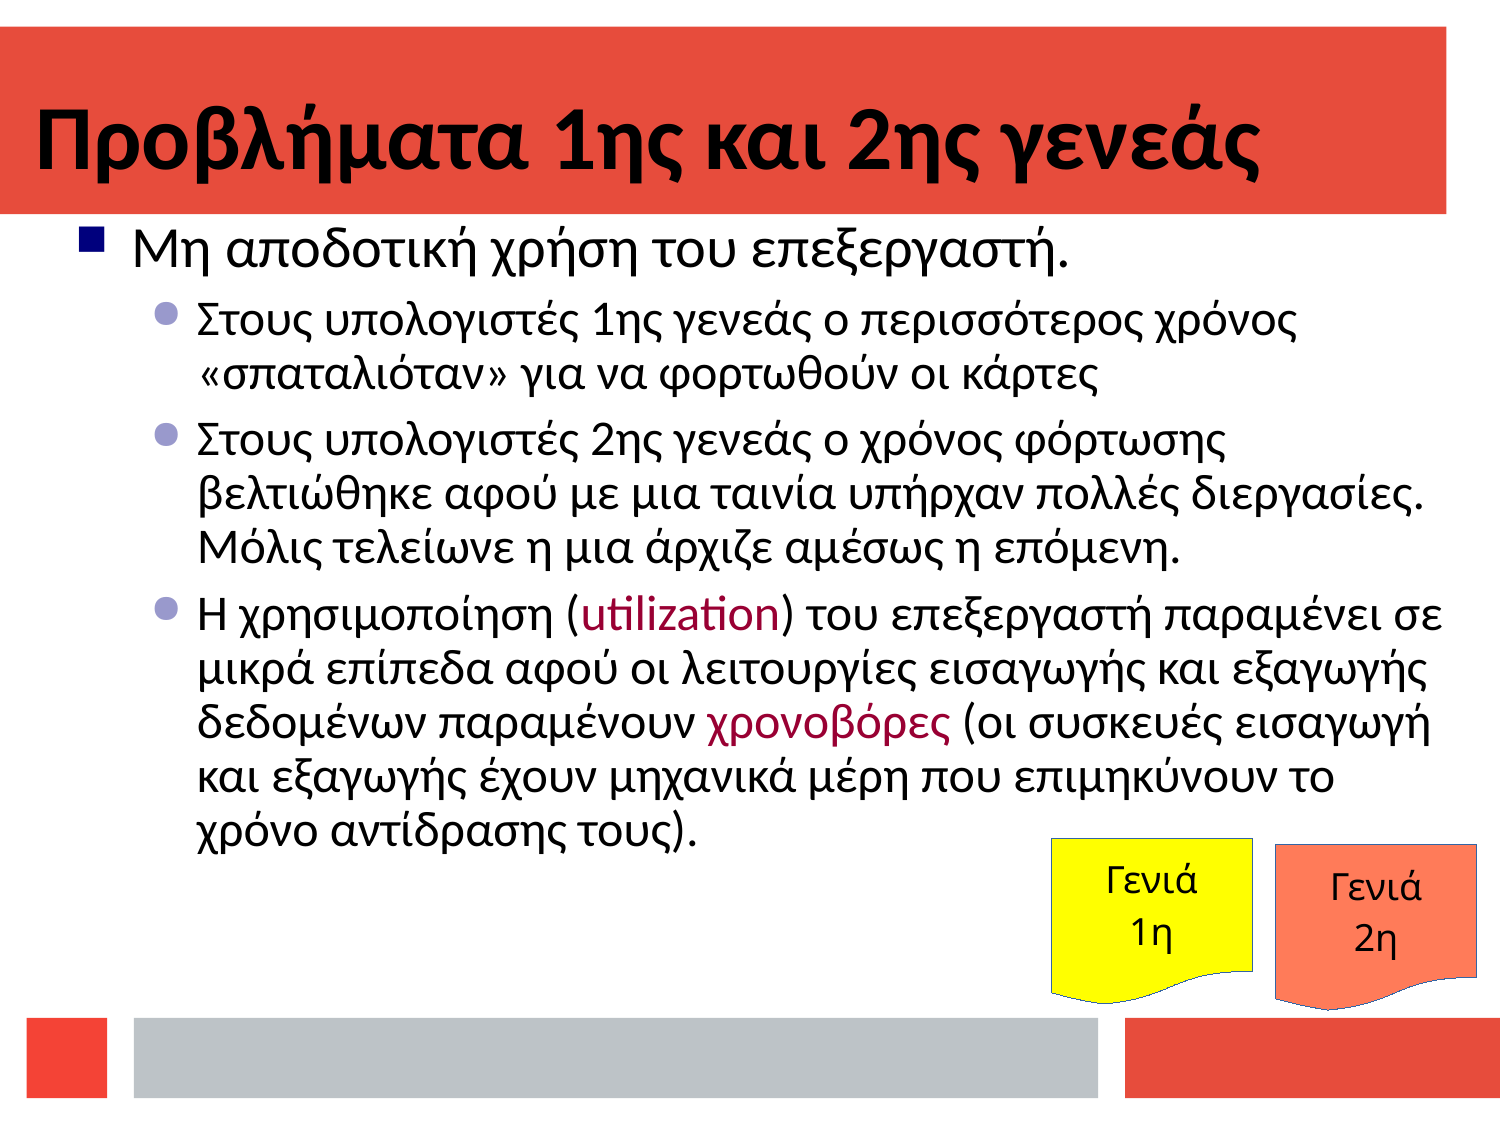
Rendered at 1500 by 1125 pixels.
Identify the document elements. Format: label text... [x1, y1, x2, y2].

text_box Γενιά 1η [1051, 838, 1253, 1004]
text_box Γενιά 2η [1275, 844, 1477, 1011]
text_box Μη αποδοτική χρήση του επεξεργαστή. Στους υπολογιστές 1ης γενεάς ο περισσότερος χρόνος «σπαταλιόταν» για να φορτωθούν οι κάρτες Στους υπολογιστές 2ης γενεάς ο χρόνος φόρτωσης βελτιώθηκε αφού με μια ταινία υπήρχαν πολλές διεργασίες. Μόλις τελείωνε η μια άρχιζε αμέσως η επόμενη. Η χρησιμοποίηση (utilization) του επεξεργαστή παραμένει σε μικρά επίπεδα αφού οι λειτουργίες εισαγωγής και εξαγωγής δεδομένων παραμένουν χρονοβόρες (οι συσκευές εισαγωγή και εξαγωγής έχουν μηχανικά μέρη που επιμηκύνουν το χρόνο αντίδρασης τους). [75, 199, 1453, 857]
title Προβλήματα 1ης και 2ης γενεάς [35, 75, 1441, 298]
